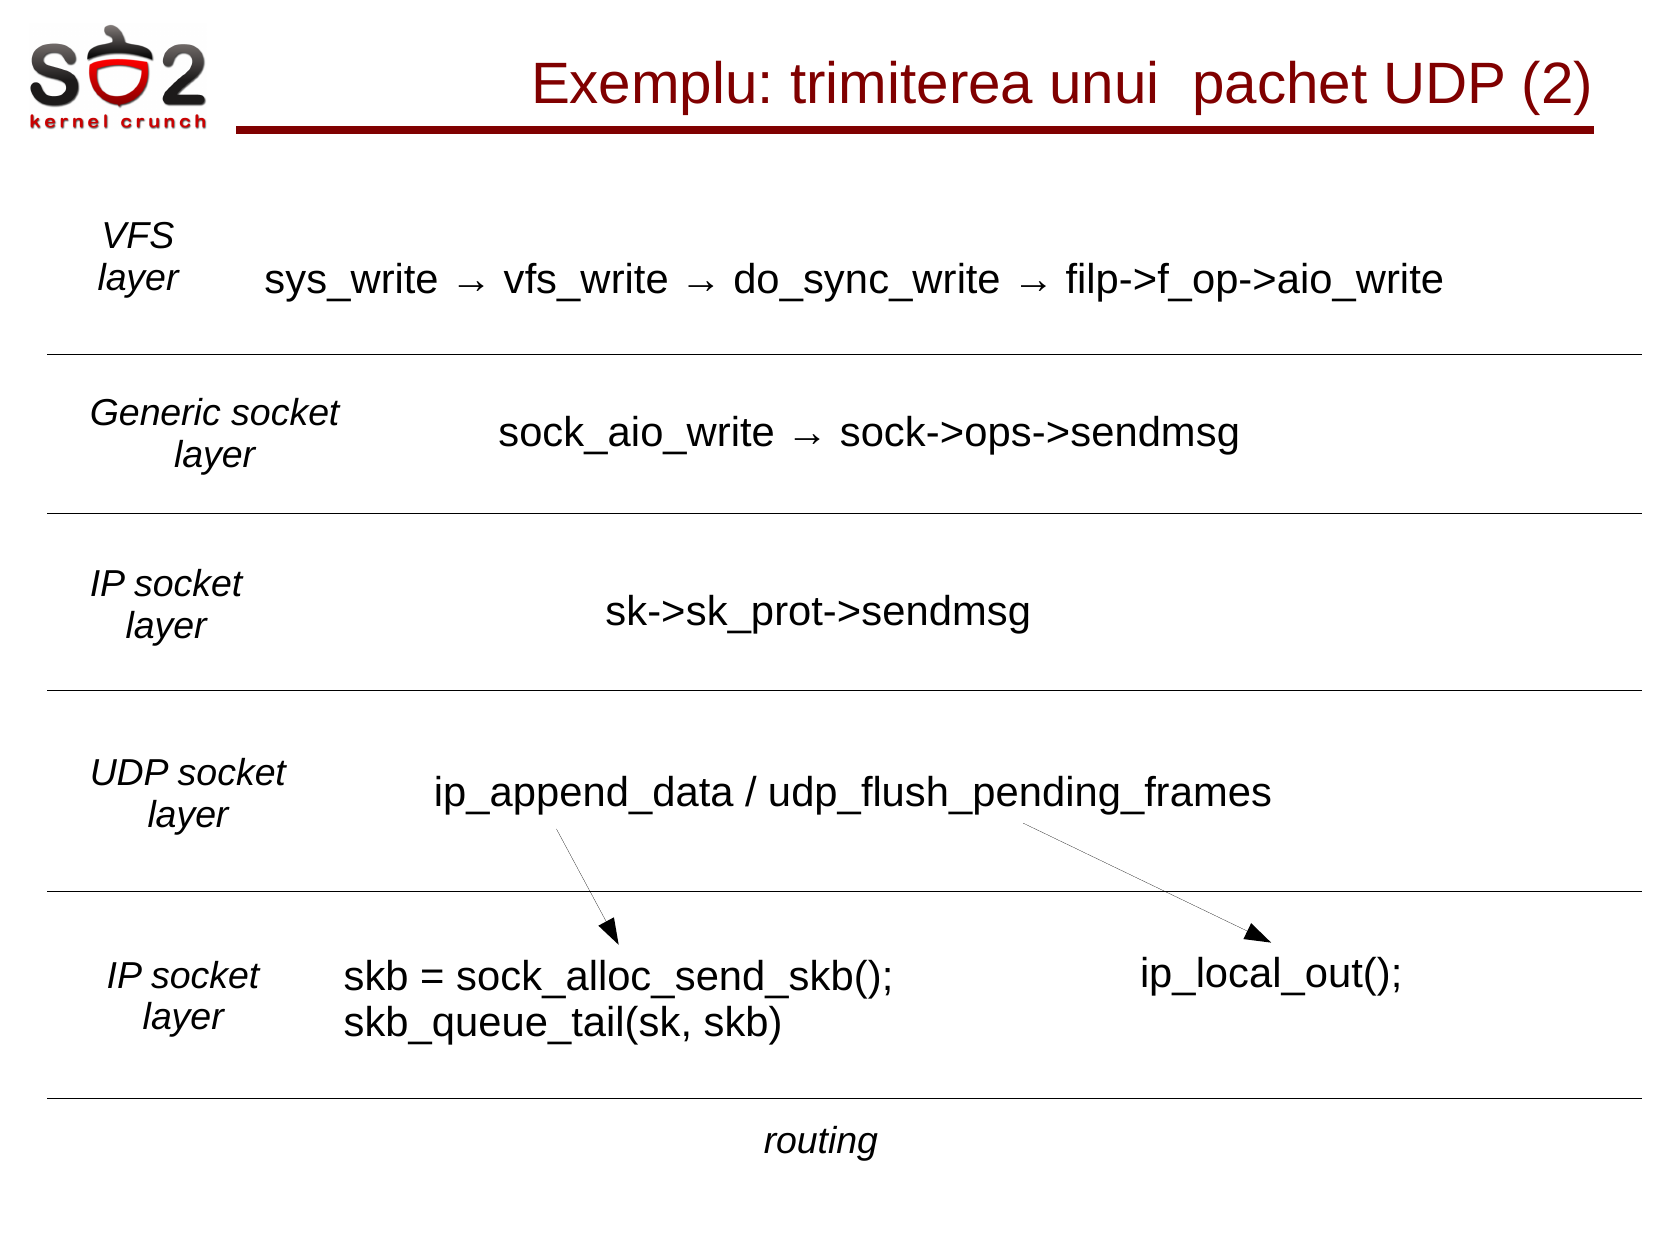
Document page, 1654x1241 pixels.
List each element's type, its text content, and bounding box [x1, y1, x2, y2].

text_box sys_write → vfs_write → do_sync_write → filp->f_op->aio_write [249, 248, 1457, 310]
text_box ip_local_out(); [1125, 942, 1418, 1004]
text_box Generic socket layer [74, 383, 355, 483]
text_box sock_aio_write → sock->ops->sendmsg [483, 401, 1255, 463]
text_box ip_append_data / udp_flush_pending_frames [419, 761, 1288, 865]
text_box sk->sk_prot->sendmsg [590, 580, 1047, 642]
picture [29, 23, 207, 130]
text_box skb = sock_alloc_send_skb(); skb_queue_tail(sk, skb) [328, 944, 909, 1098]
text_box VFS layer [82, 206, 194, 306]
title Exemplu: trimiterea unui pachet UDP (2) [236, 51, 1595, 117]
text_box IP socket layer [75, 555, 258, 654]
text_box routing [708, 1112, 934, 1211]
text_box UDP socket layer [75, 744, 301, 844]
text_box IP socket layer [70, 946, 297, 1046]
